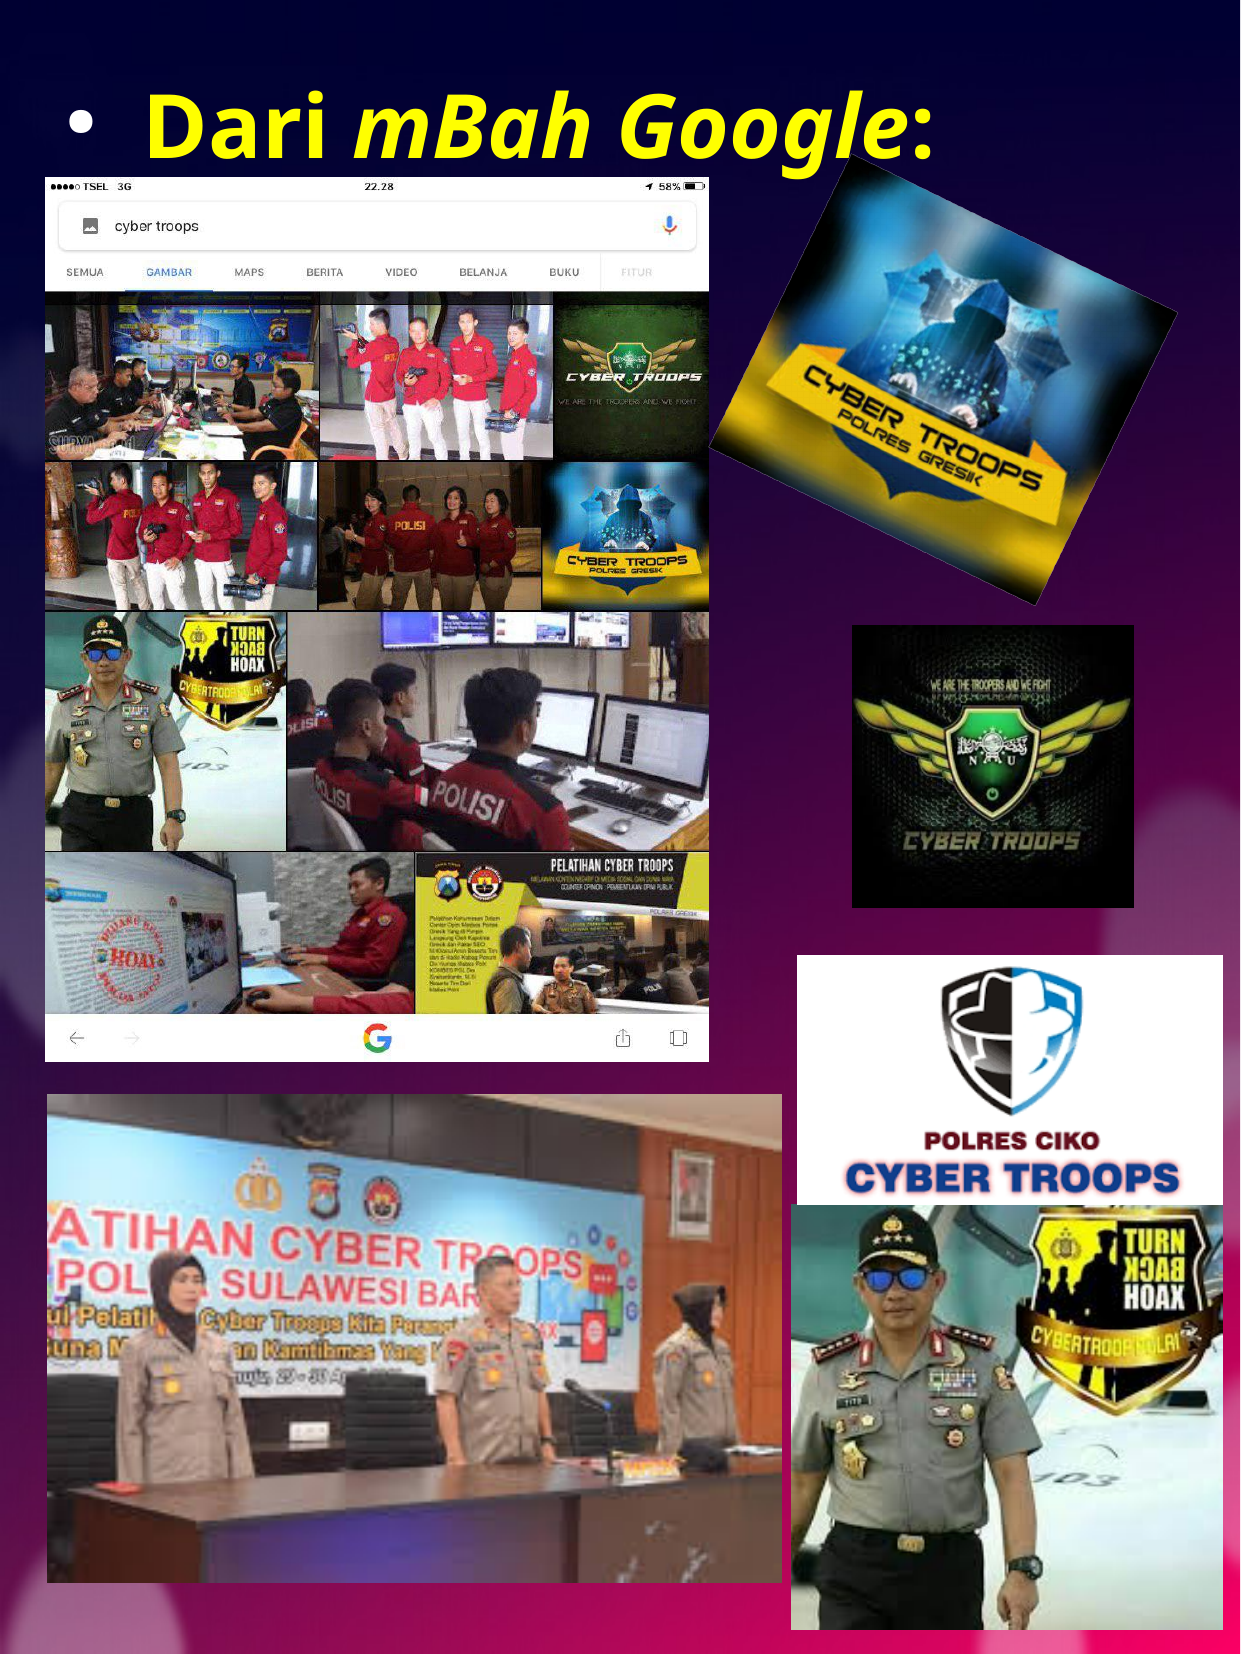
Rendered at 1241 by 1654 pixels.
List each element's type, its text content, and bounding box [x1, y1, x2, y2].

picture [0, 0, 1241, 1654]
list Dari mBah Google: [47, 64, 1164, 189]
